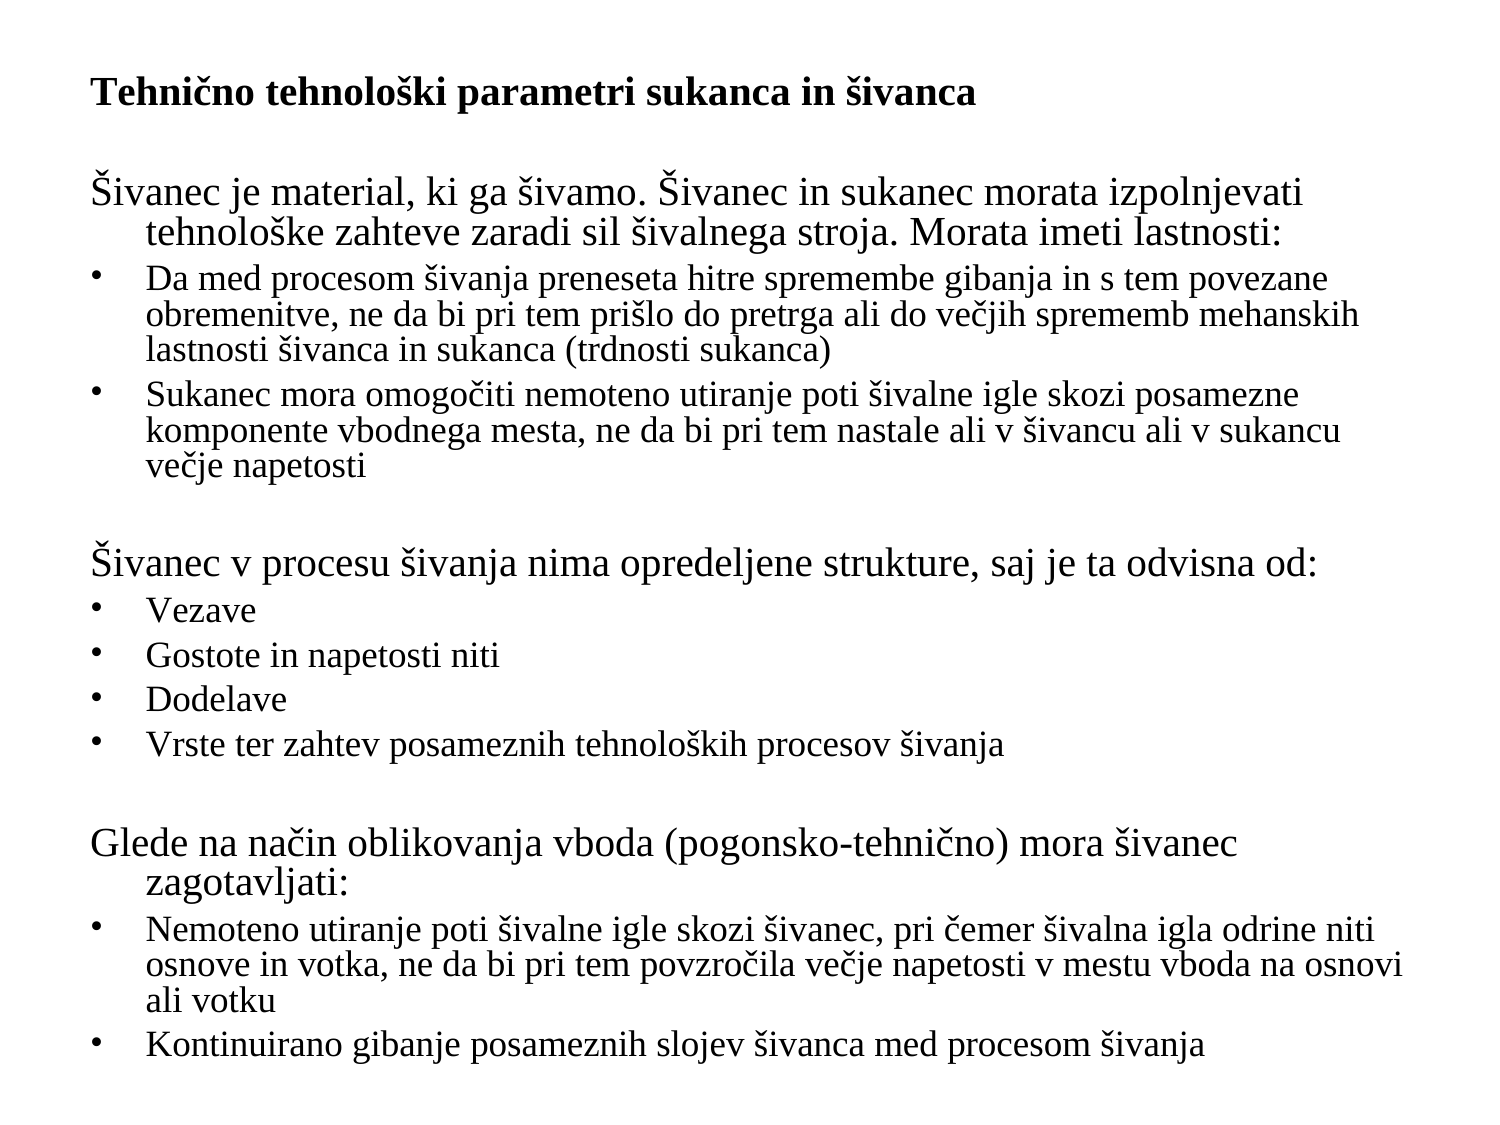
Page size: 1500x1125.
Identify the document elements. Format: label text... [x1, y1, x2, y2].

list Tehnično tehnološki parametri sukanca in šivanca Šivanec je material, ki ga šivamo. Šivanec in sukanec morata izpolnjevati tehnološke zahteve zaradi sil šivalnega stroja. Morata imeti lastnosti: Da med procesom šivanja preneseta hitre spremembe gibanja in s tem povezane obremenitve, ne da bi pri tem prišlo do pretrga ali do večjih sprememb mehanskih lastnosti šivanca in sukanca (trdnosti sukanca) Sukanec mora omogočiti nemoteno utiranje poti šivalne igle skozi posamezne komponente vbodnega mesta, ne da bi pri tem nastale ali v šivancu ali v sukancu večje napetosti Šivanec v procesu šivanja nima opredeljene strukture, saj je ta odvisna od: Vezave Gostote in napetosti niti Dodelave Vrste ter zahtev posameznih tehnoloških procesov šivanja Glede na način oblikovanja vboda (pogonsko-tehnično) mora šivanec zagotavljati: Nemoteno utiranje poti šivalne igle skozi šivanec, pri čemer šivalna igla odrine niti osnove in votka, ne da bi pri tem povzročila večje napetosti v mestu vboda na osnovi ali votku Kontinuirano gibanje posameznih slojev šivanca med procesom šivanja [75, 66, 1426, 1084]
